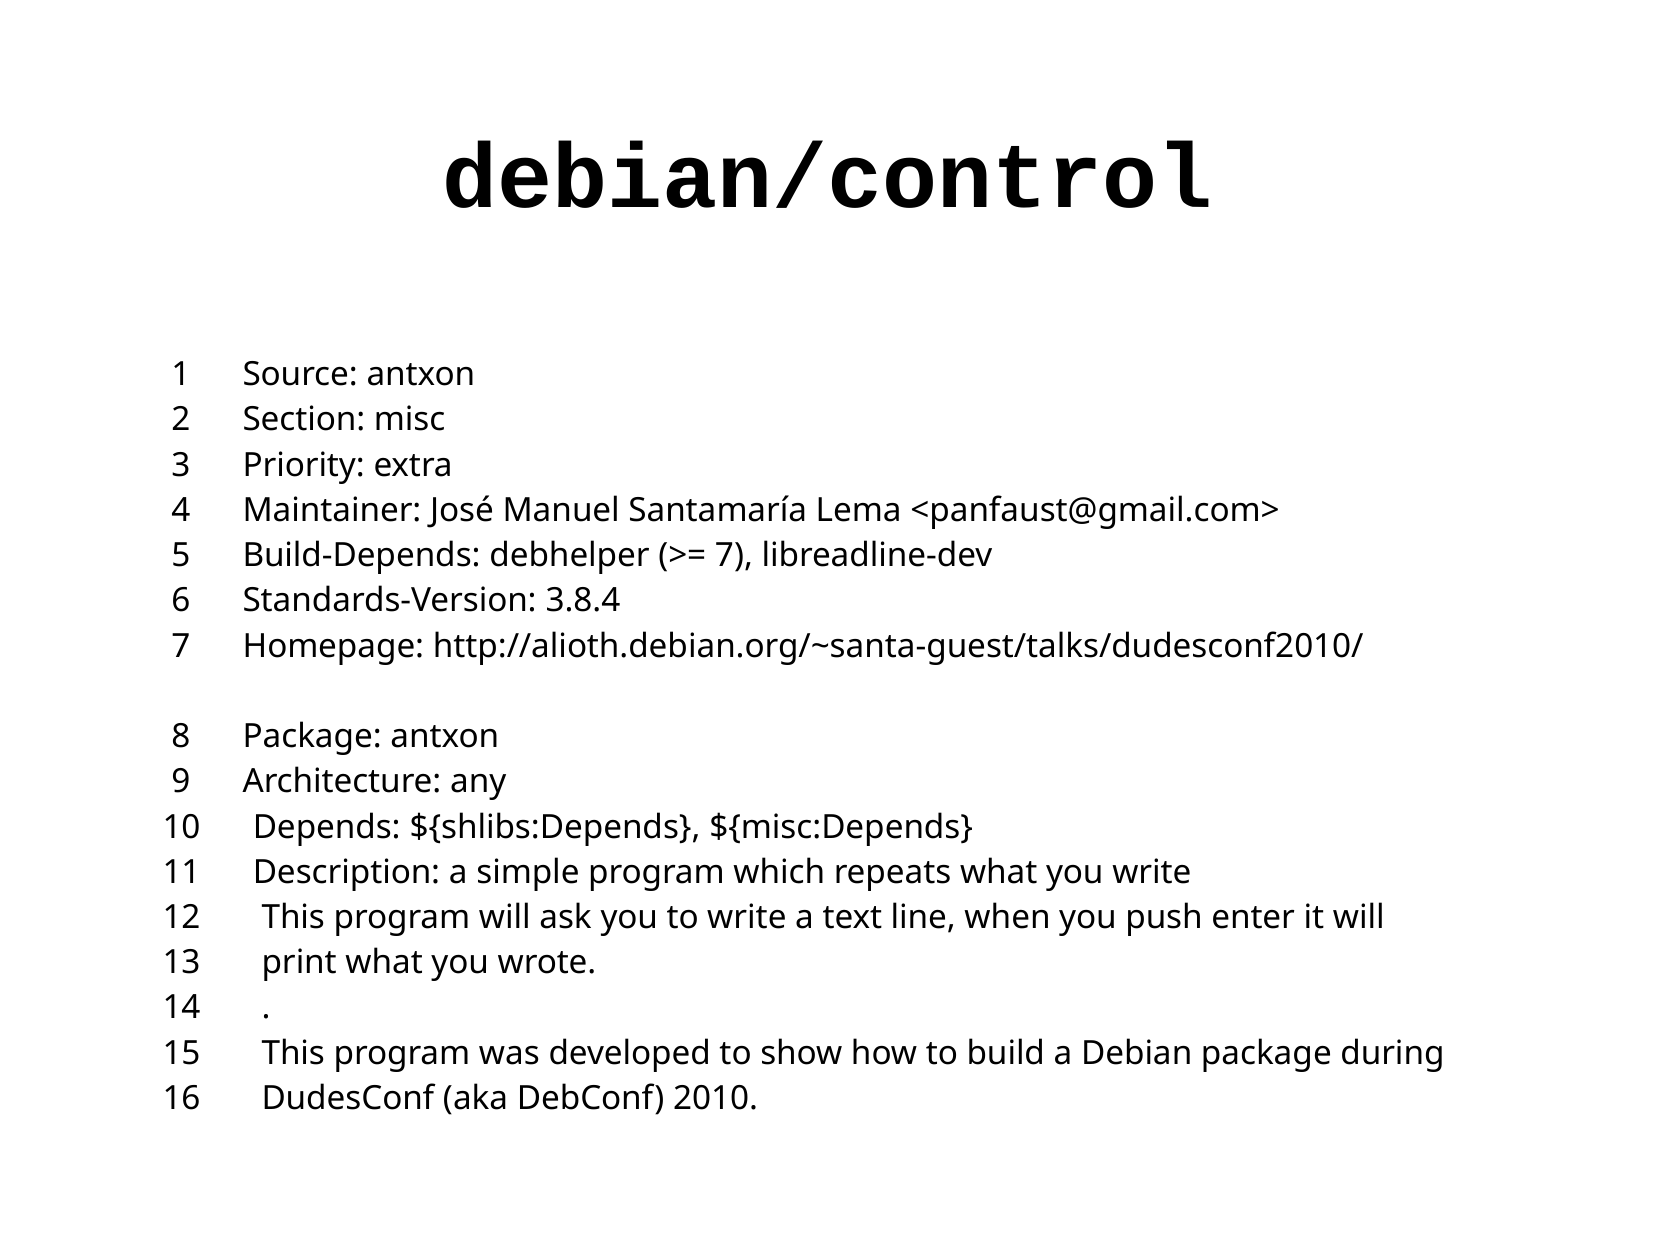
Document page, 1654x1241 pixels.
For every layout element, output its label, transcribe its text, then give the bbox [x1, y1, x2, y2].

title debian/control [121, 102, 1534, 311]
list 1 Source: antxon 2 Section: misc 3 Priority: extra 4 Maintainer: José Manuel Santamaría Lema <panfaust@gmail.com> 5 Build-Depends: debhelper (>= 7), libreadline-dev 6 Standards-Version: 3.8.4 7 Homepage: http://alioth.debian.org/~santa-guest/talks/dudesconf2010/ 8 Package: antxon 9 Architecture: any 10 Depends: ${shlibs:Depends}, ${misc:Depends} 11 Description: a simple program which repeats what you write 12 This program will ask you to write a text line, when you push enter it will 13 print what you wrote. 14 . 15 This program was developed to show how to build a Debian package during 16 DudesConf (aka DebConf) 2010. [77, 342, 1560, 1125]
